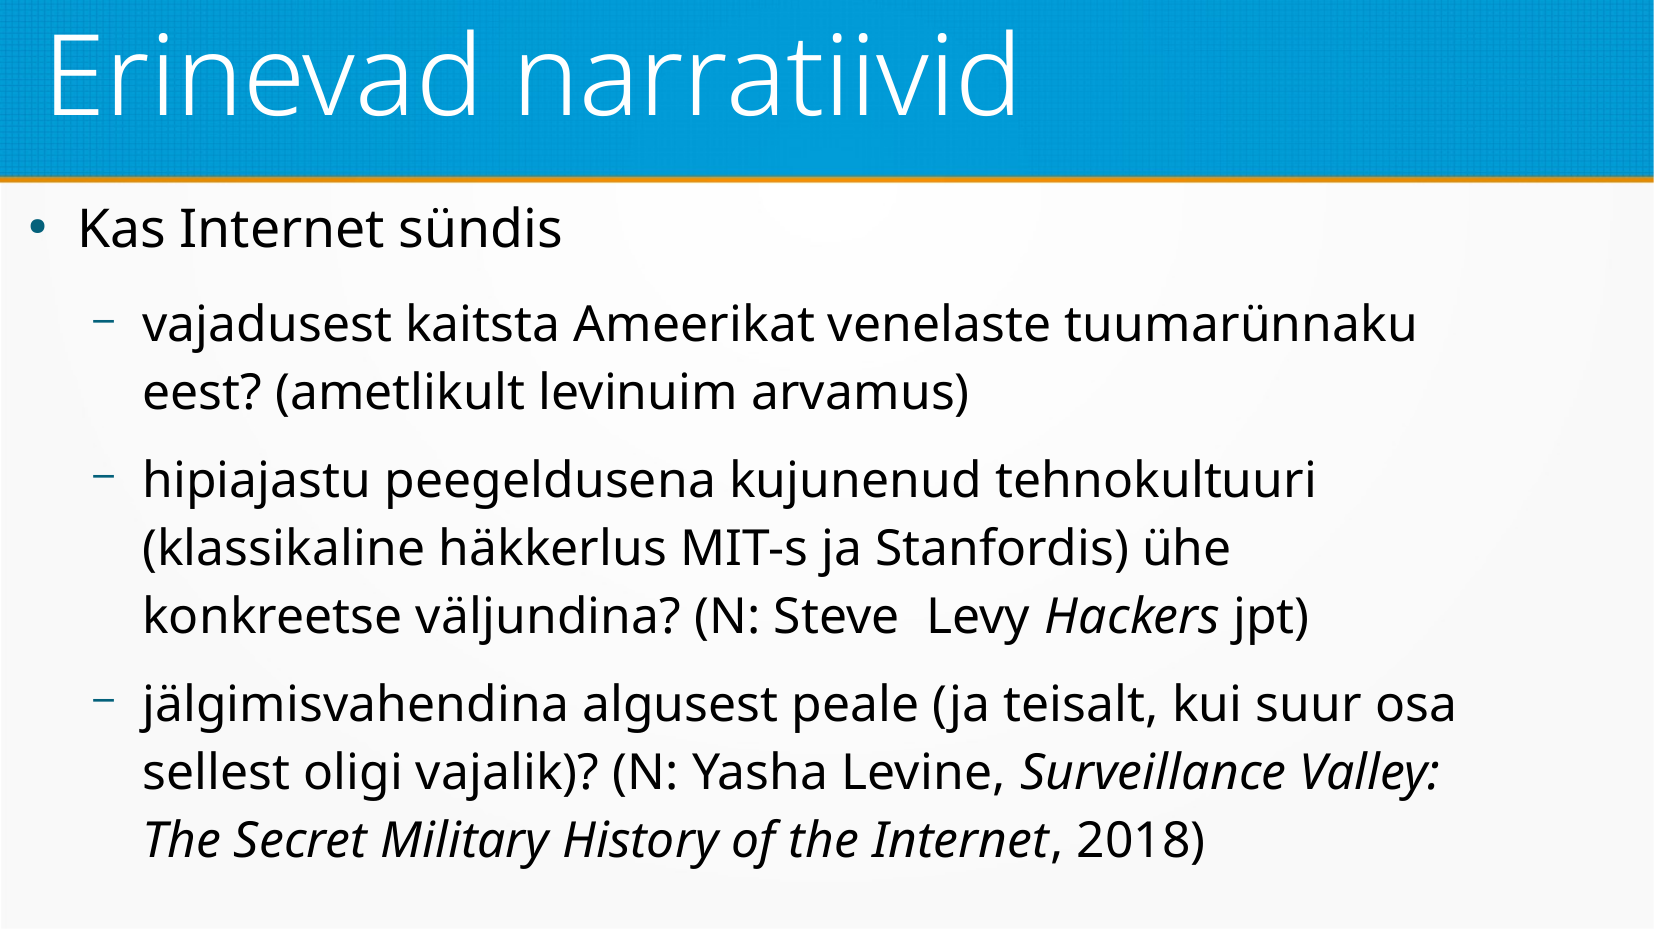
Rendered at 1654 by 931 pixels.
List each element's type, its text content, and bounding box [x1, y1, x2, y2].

list Kas Internet sündis vajadusest kaitsta Ameerikat venelaste tuumarünnaku eest? (ametlikult levinuim arvamus) hipiajastu peegeldusena kujunenud tehnokultuuri (klassikaline häkkerlus MIT-s ja Stanfordis) ühe konkreetse väljundina? (N: Steve Levy Hackers jpt) jälgimisvahendina algusest peale (ja teisalt, kui suur osa sellest oligi vajalik)? (N: Yasha Levine, Surveillance Valley: The Secret Military History of the Internet, 2018) [11, 190, 1477, 880]
title Erinevad narratiivid [43, 0, 1619, 149]
picture [0, 175, 1654, 931]
